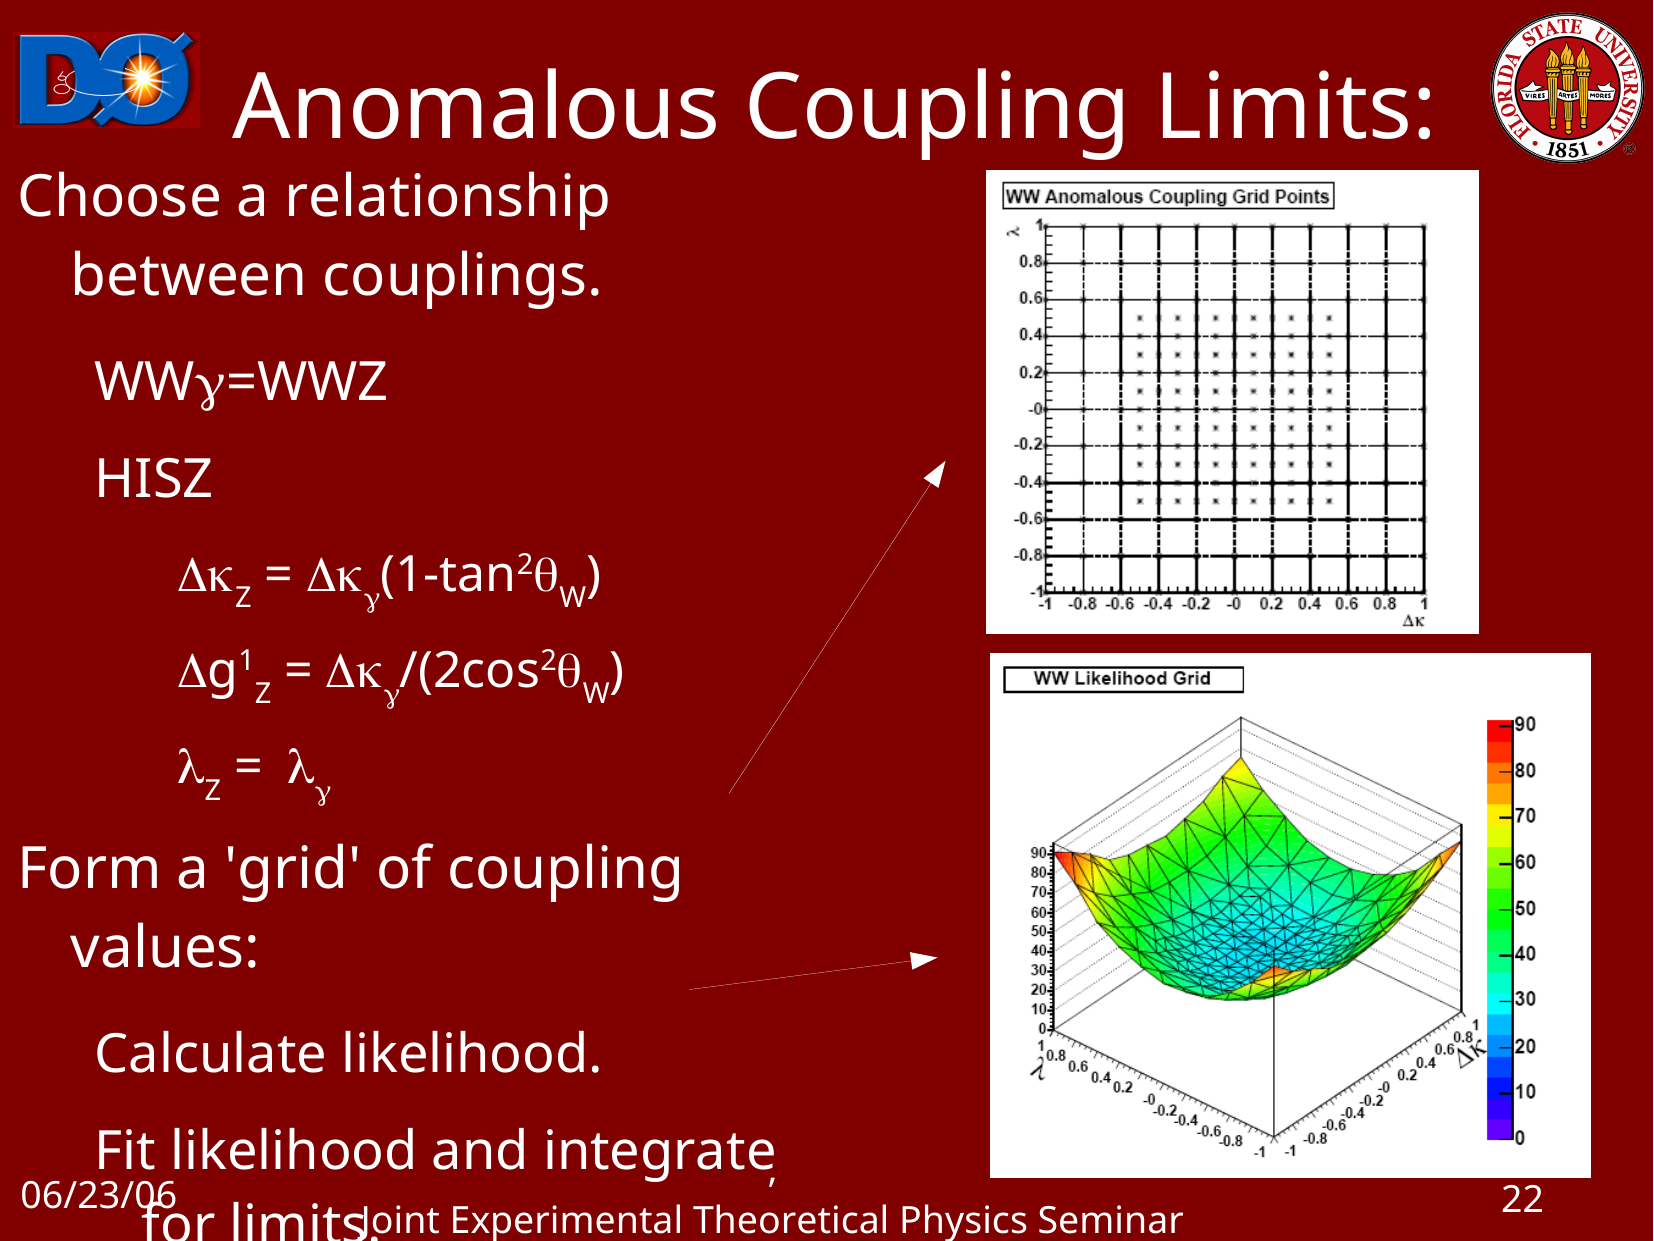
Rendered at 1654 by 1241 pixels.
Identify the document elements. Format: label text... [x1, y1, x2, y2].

picture [986, 170, 1479, 635]
picture [990, 653, 1591, 1178]
title Anomalous Coupling Limits: [196, 0, 1475, 208]
picture [13, 32, 196, 128]
picture [1489, 11, 1646, 165]
list Choose a relationship between couplings. WWg=WWZ HISZ DkZ = Dkg(1-tan2qW) Dg1Z = Dkg/(2cos2qW) lZ = lg Form a 'grid' of coupling values: Calculate likelihood. Fit likelihood and integrate for limits. [0, 154, 855, 1152]
